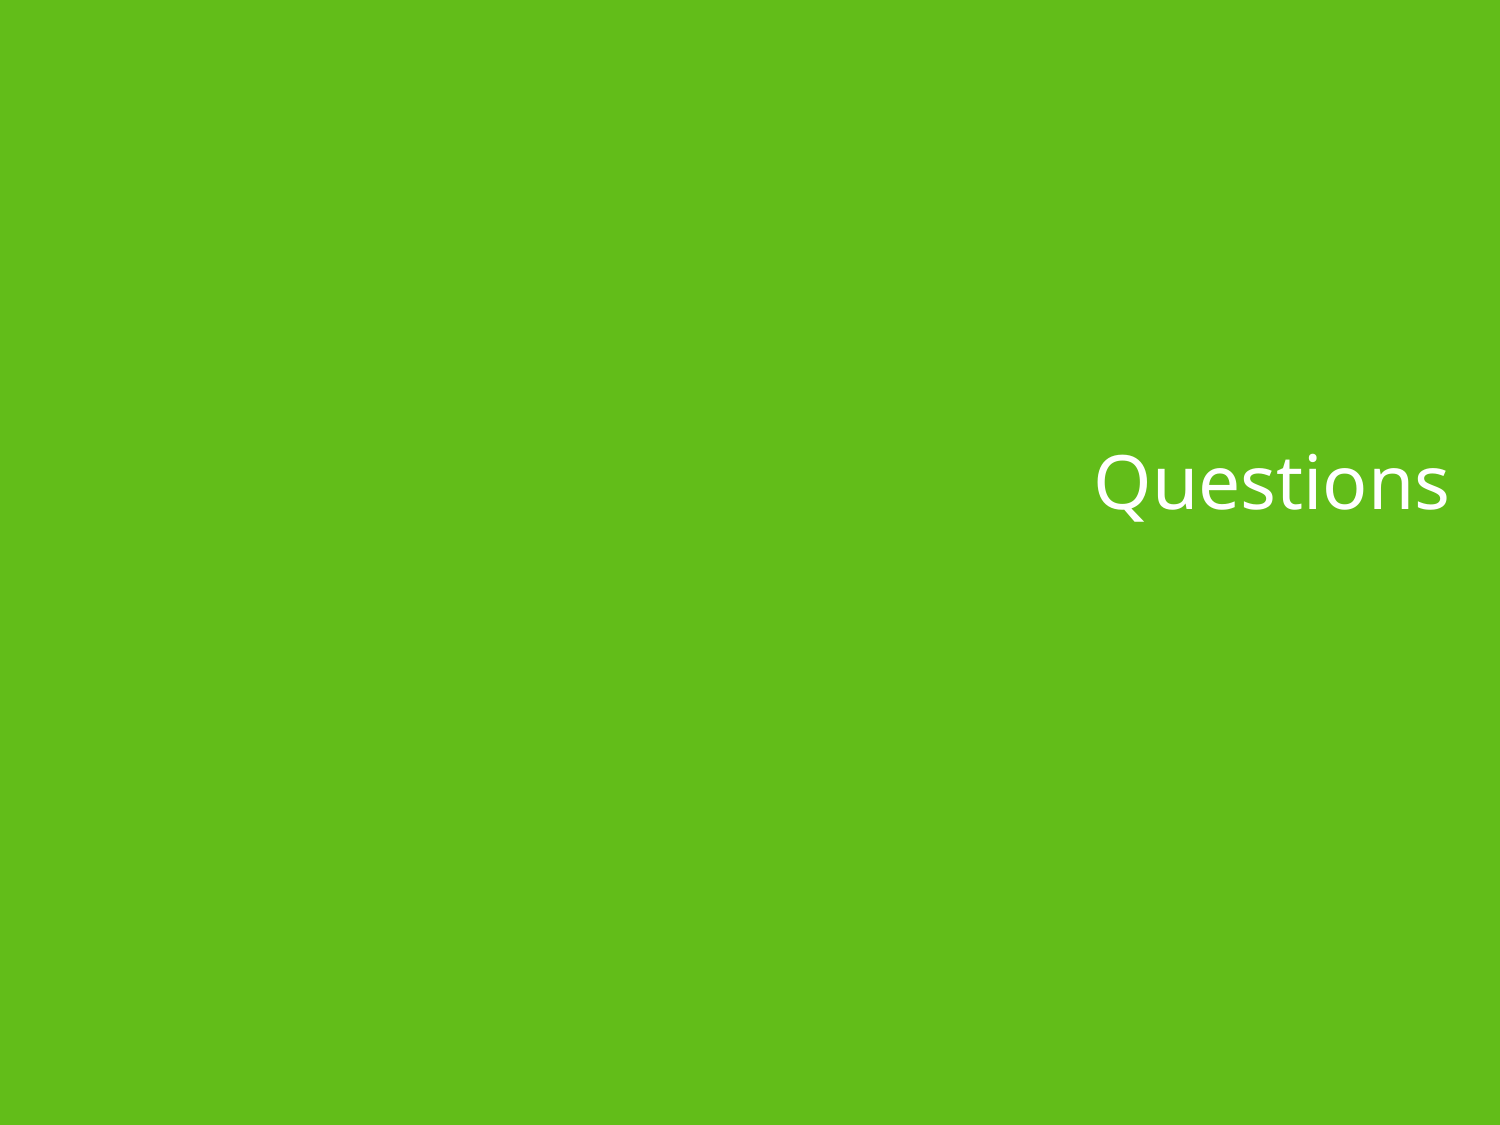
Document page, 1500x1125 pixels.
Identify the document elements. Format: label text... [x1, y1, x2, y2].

title Questions [245, 386, 1451, 575]
